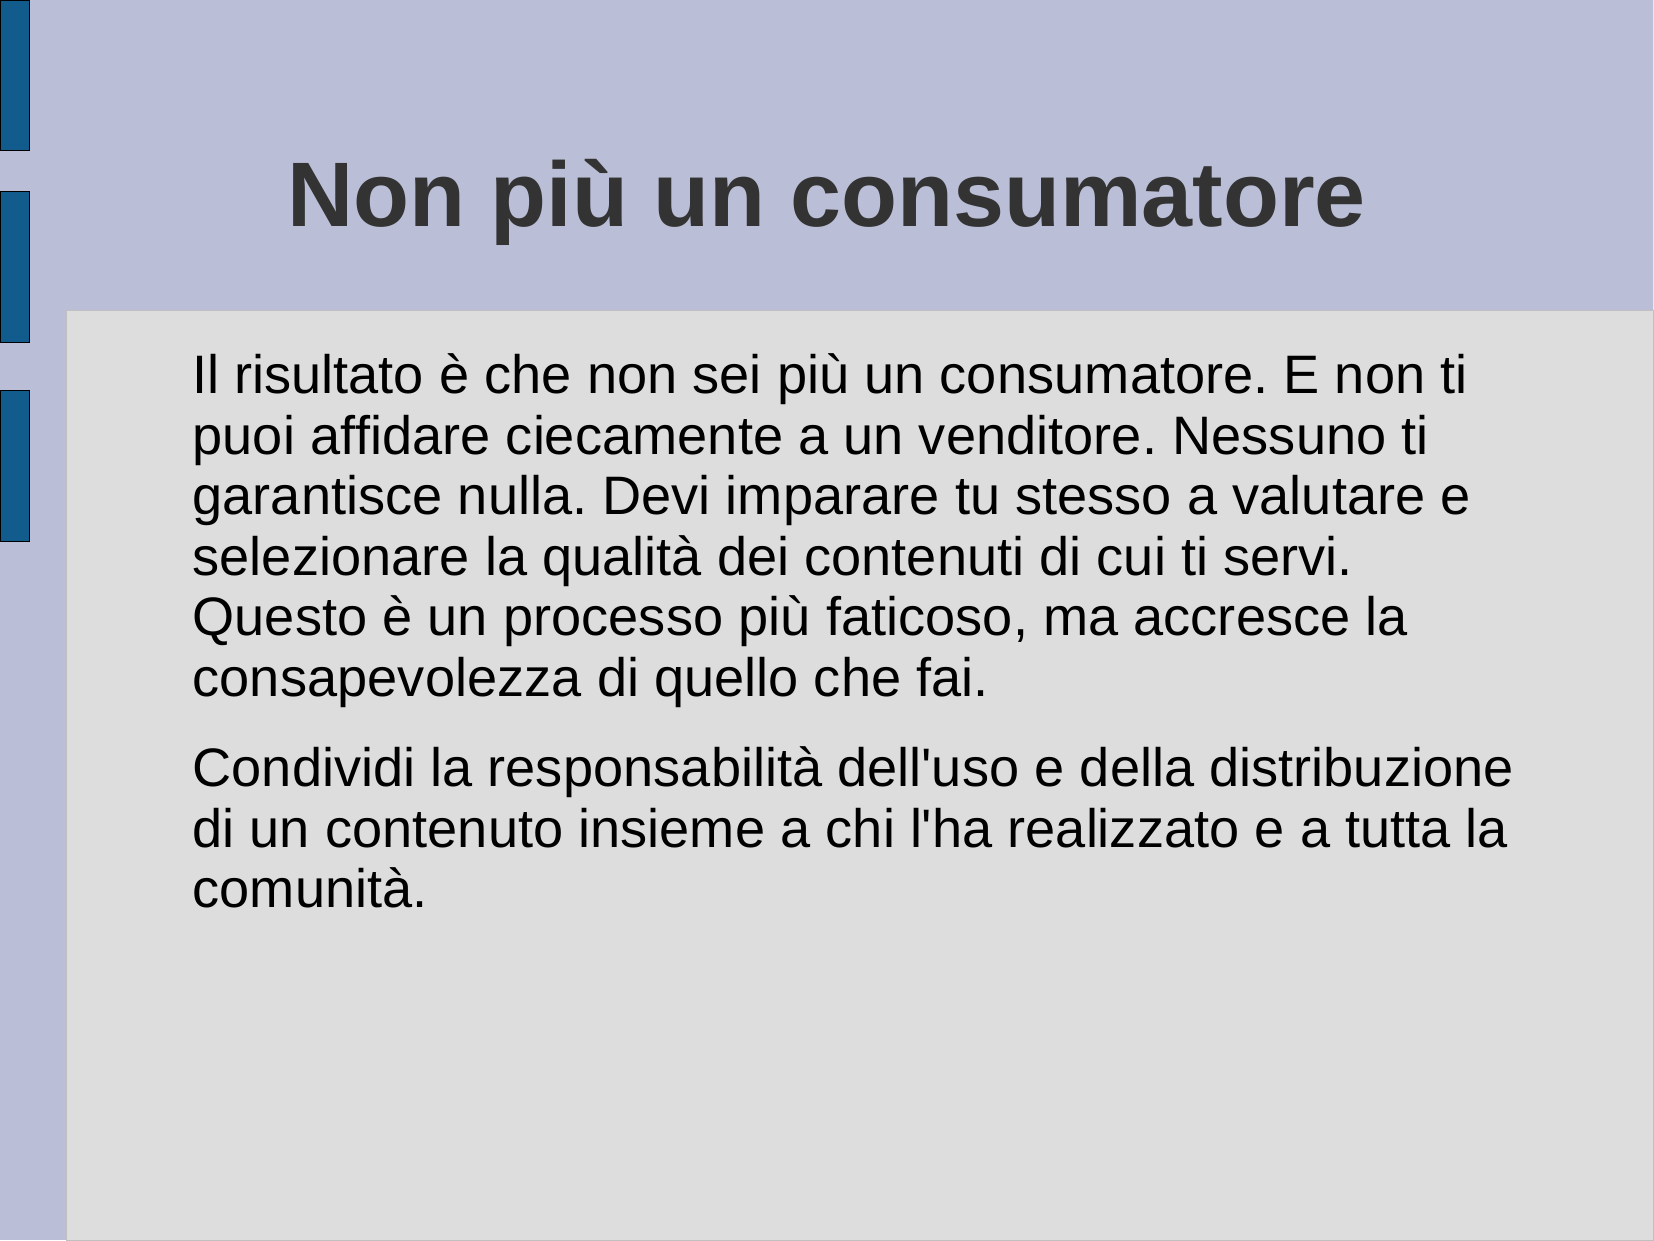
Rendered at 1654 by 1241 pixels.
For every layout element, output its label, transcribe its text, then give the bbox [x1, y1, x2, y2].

title Non più un consumatore [121, 91, 1534, 299]
list Il risultato è che non sei più un consumatore. E non ti puoi affidare ciecamente a un venditore. Nessuno ti garantisce nulla. Devi imparare tu stesso a valutare e selezionare la qualità dei contenuti di cui ti servi. Questo è un processo più faticoso, ma accresce la consapevolezza di quello che fai. Condividi la responsabilità dell'uso e della distribuzione di un contenuto insieme a chi l'ha realizzato e a tutta la comunità. [121, 344, 1534, 1164]
